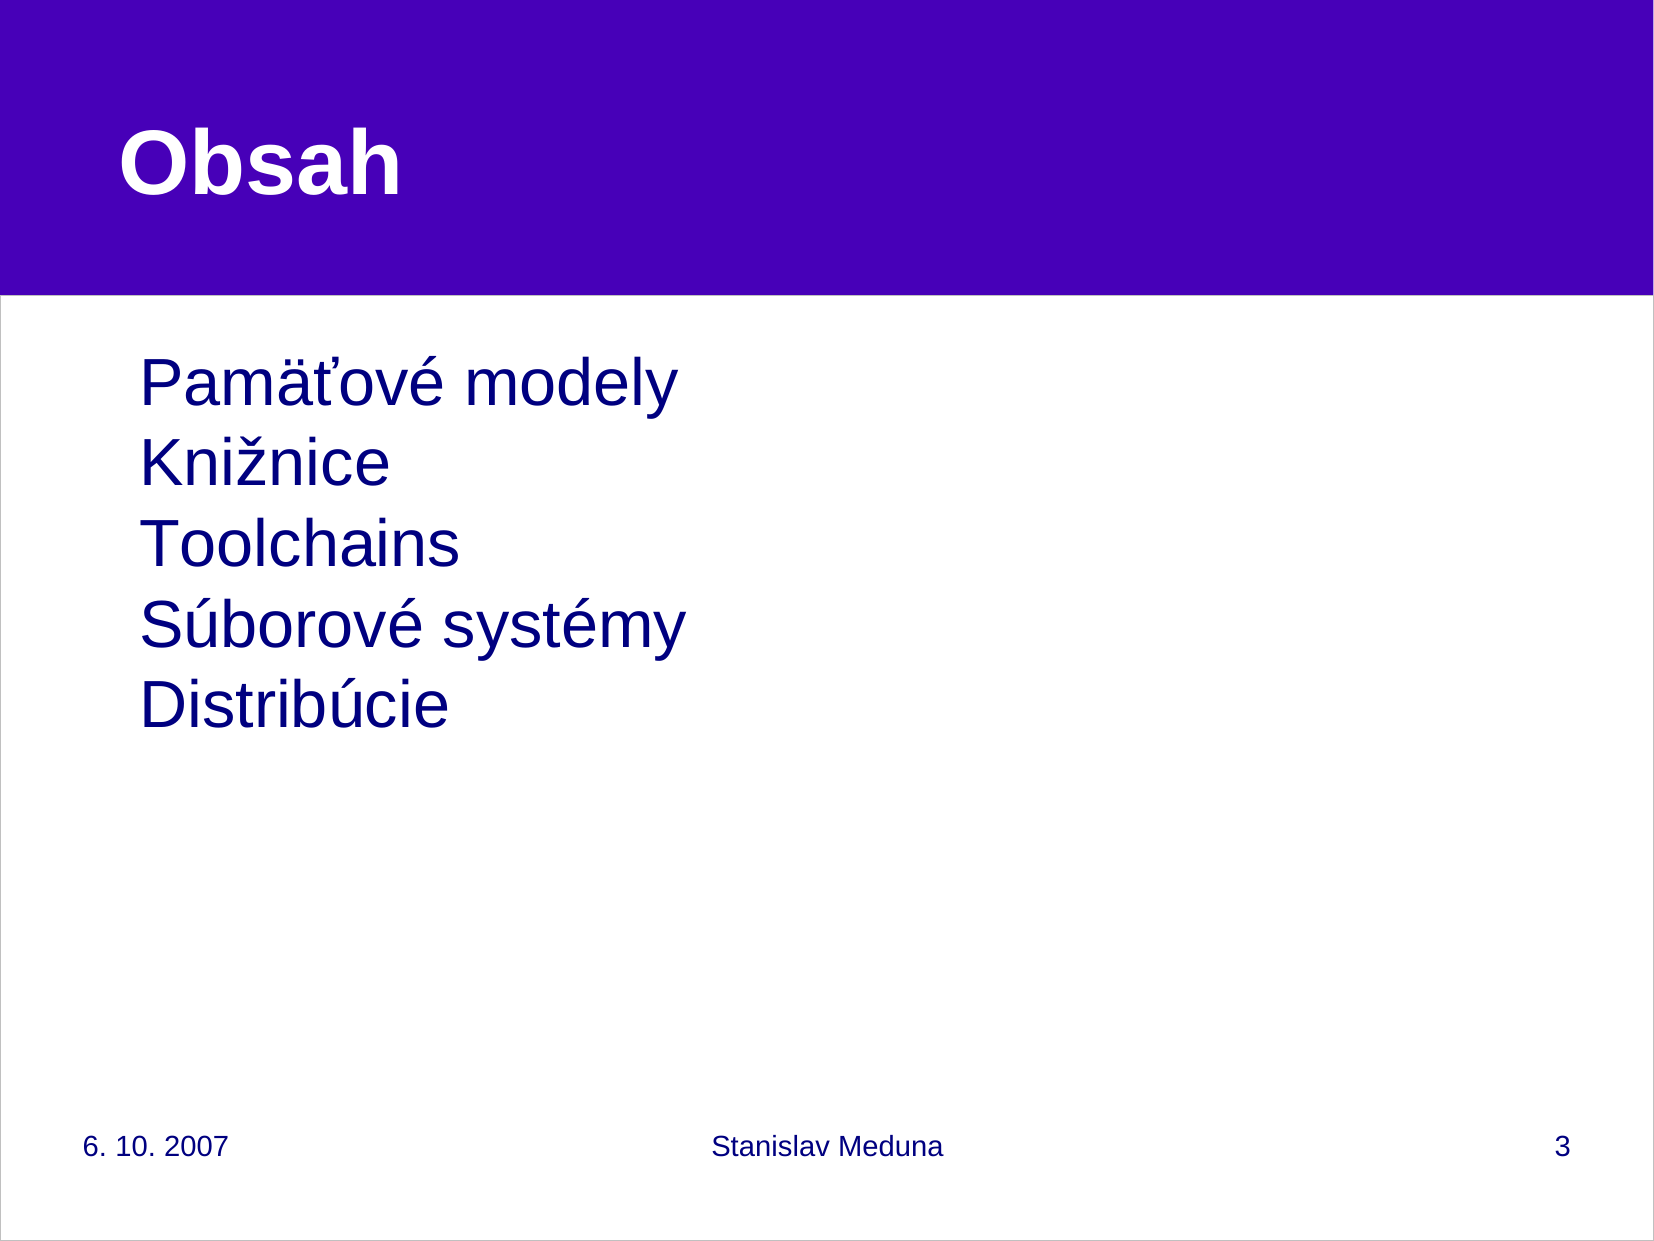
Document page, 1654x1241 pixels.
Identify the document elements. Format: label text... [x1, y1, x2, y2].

list Pamäťové modely Knižnice Toolchains Súborové systémy Distribúcie [121, 344, 1534, 1127]
title Obsah [118, 59, 1595, 267]
